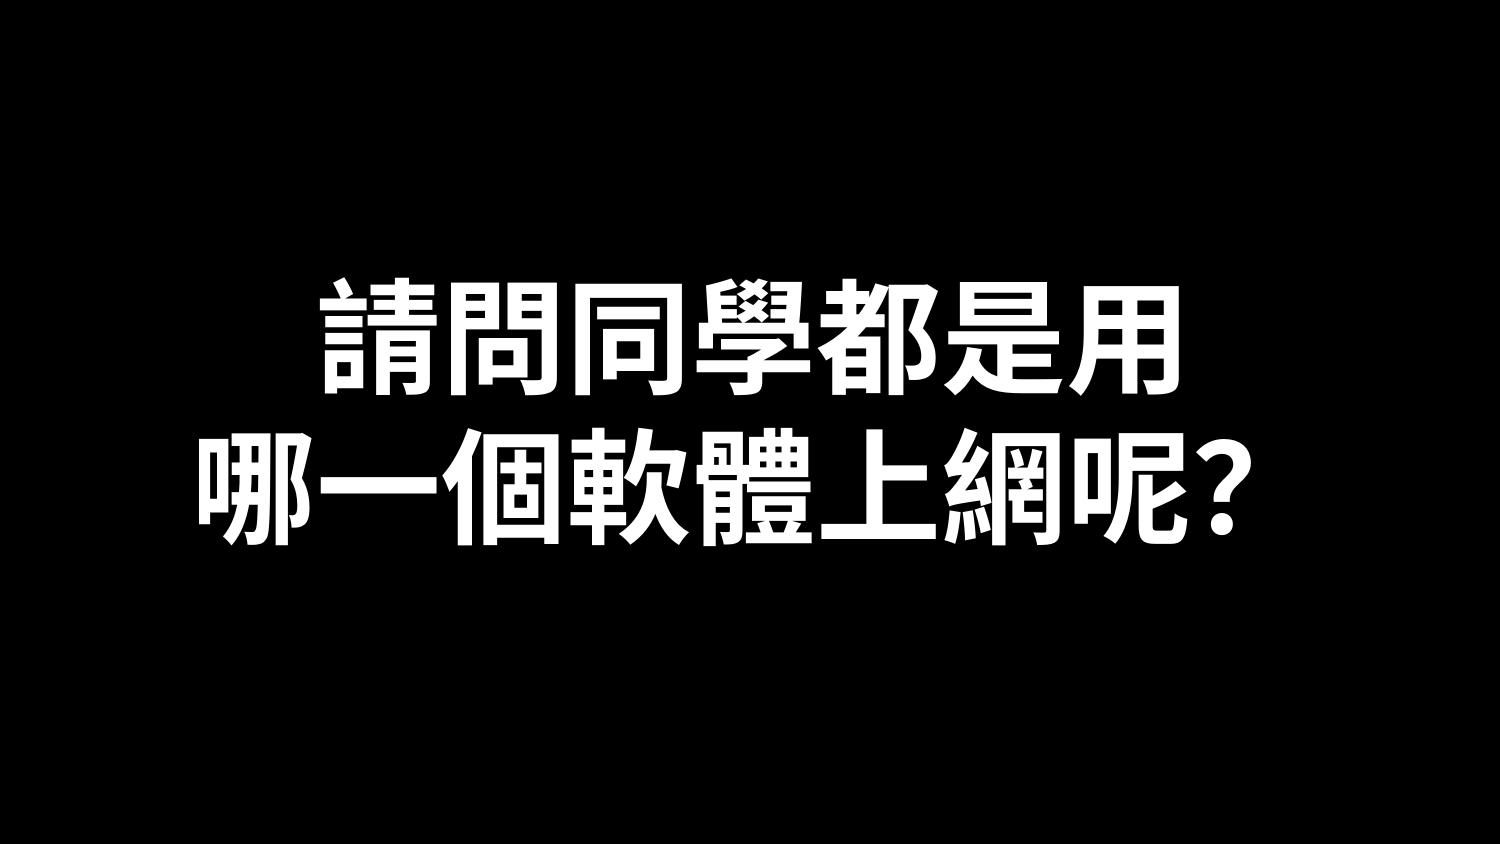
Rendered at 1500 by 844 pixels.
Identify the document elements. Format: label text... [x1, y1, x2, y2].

title 請問同學都是用 哪一個軟體上網呢？ [80, 73, 1429, 745]
